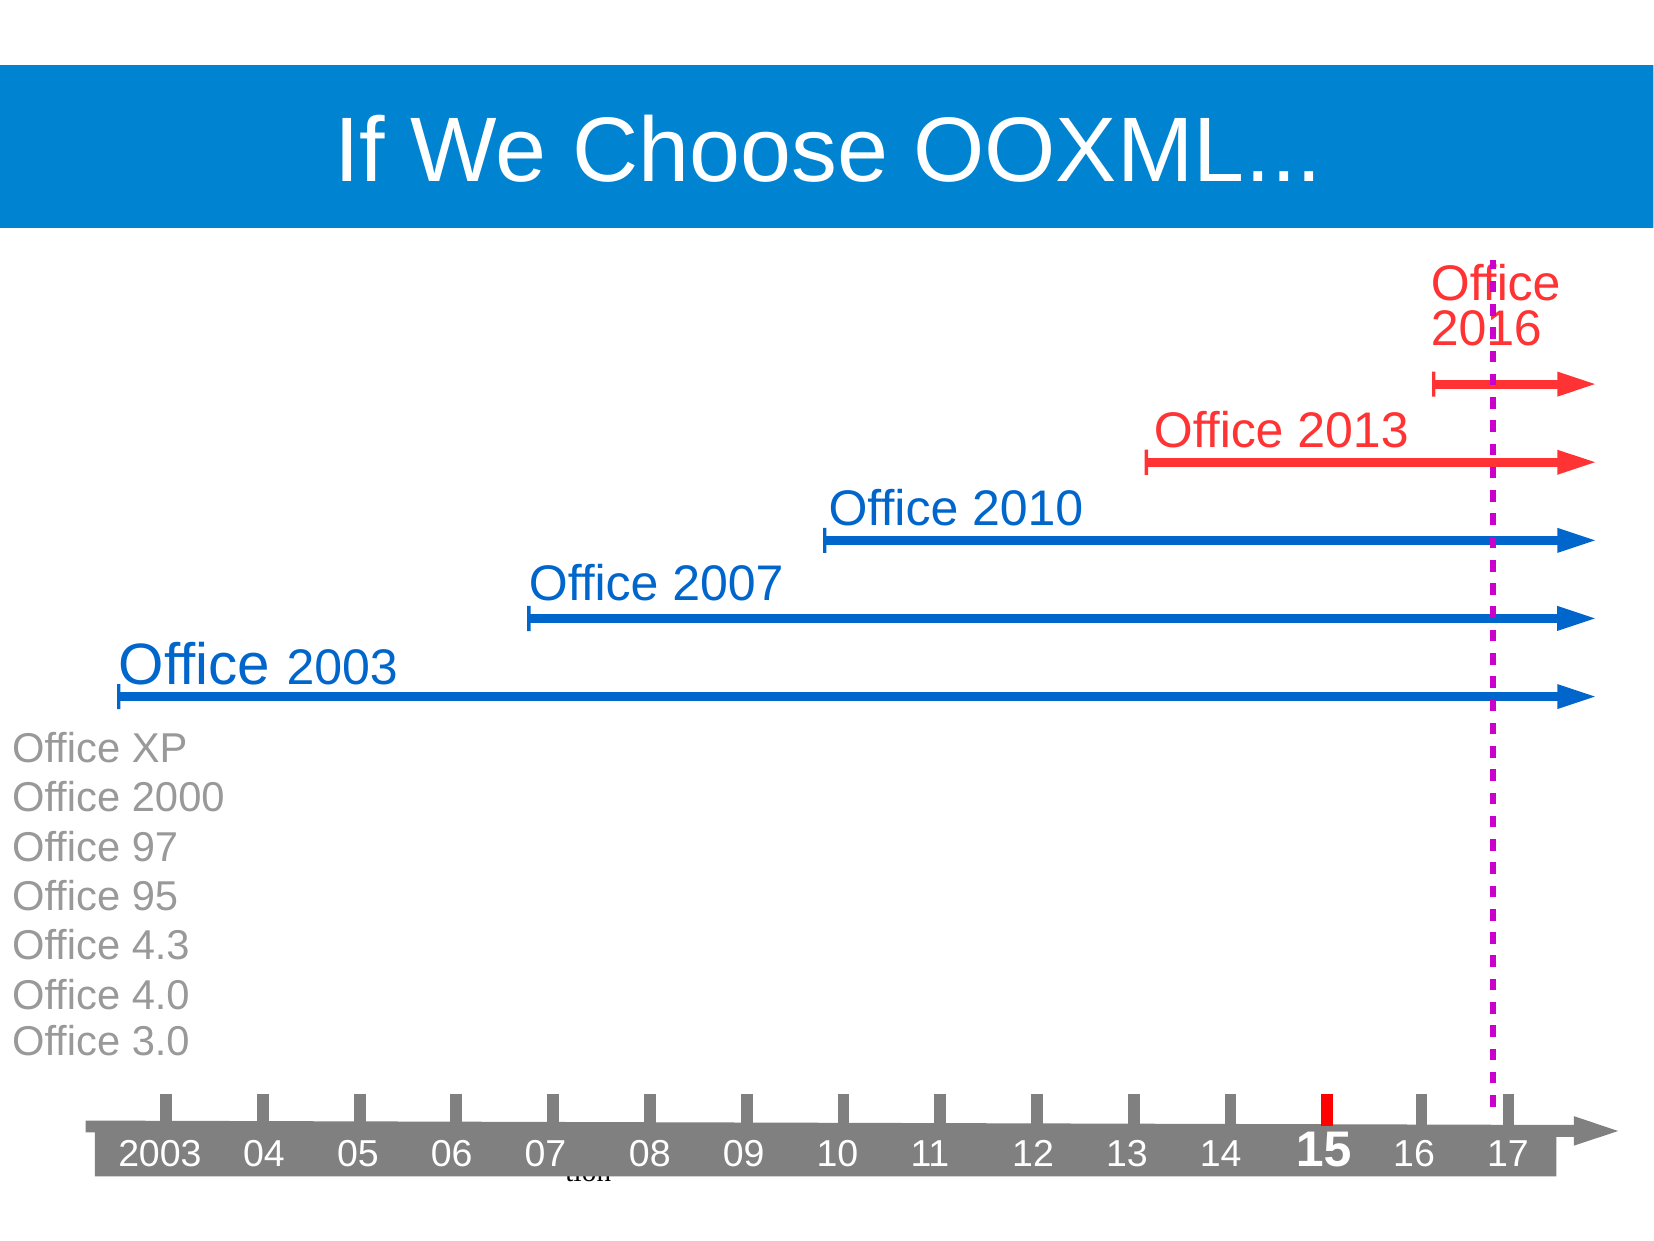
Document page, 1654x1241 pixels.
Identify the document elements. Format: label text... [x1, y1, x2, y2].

text_box Office 2003 [104, 624, 528, 780]
text_box Office 4.3 [0, 914, 356, 964]
text_box [0, 65, 1654, 228]
text_box Office 2016 [1416, 257, 1638, 398]
text_box Office 2013 [1139, 394, 1498, 489]
text_box Office 3.0 [0, 1009, 356, 1085]
text_box 2003 04 05 06 07 08 09 10 11 12 13 14 15 16 17 [30, 1113, 1557, 1193]
text_box Office 4.0 [0, 964, 356, 1009]
text_box Office 2000 [0, 792, 356, 815]
text_box Office 2010 [813, 472, 1172, 551]
text_box Office 2007 [514, 547, 925, 637]
text_box Office 95 [0, 865, 356, 914]
text_box Office XP [0, 716, 356, 792]
text_box Office 97 [0, 815, 356, 865]
title If We Choose OOXML... [42, 88, 1615, 211]
